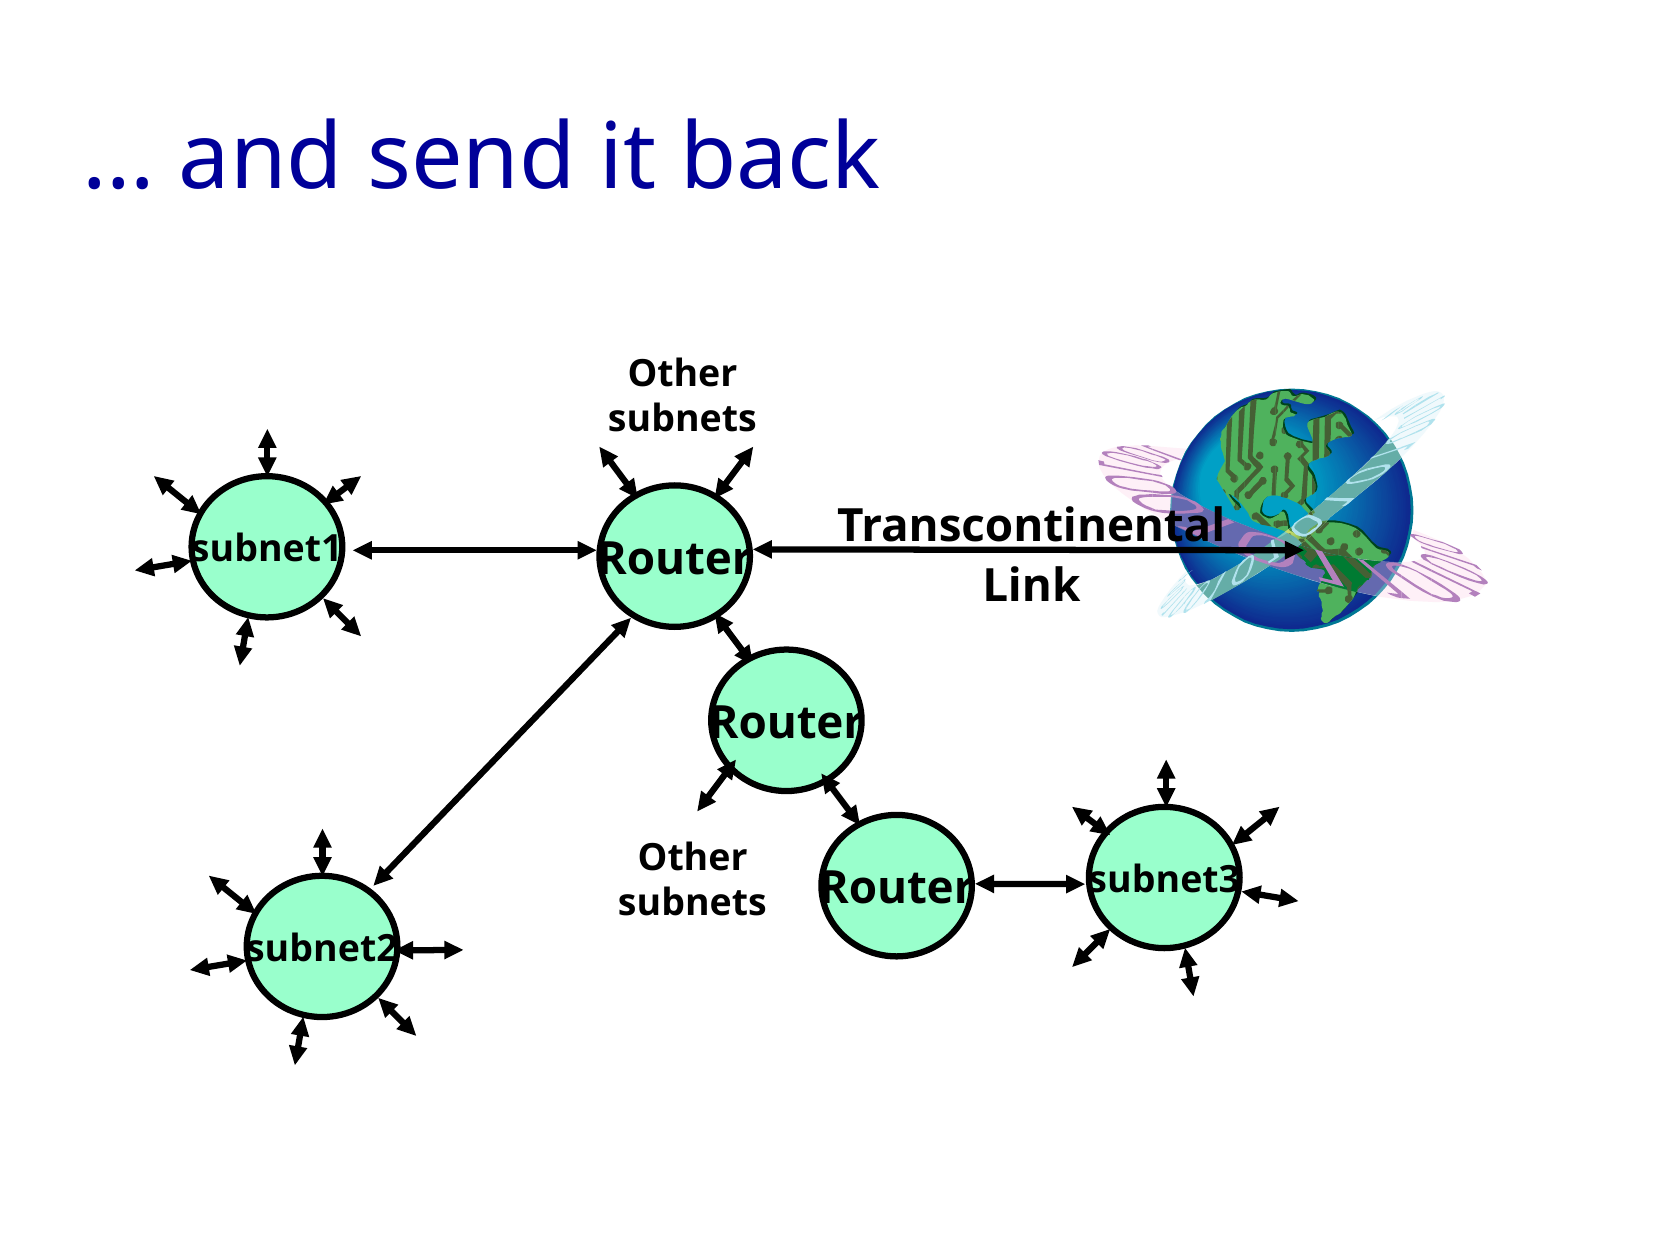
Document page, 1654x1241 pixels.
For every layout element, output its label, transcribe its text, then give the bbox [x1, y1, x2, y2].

picture [1097, 387, 1490, 634]
text_box subnet3 [1088, 806, 1240, 949]
text_box Other subnets [565, 825, 820, 931]
text_box Transcontinental Link [784, 488, 1278, 618]
text_box Router [823, 814, 972, 957]
text_box Other subnets [555, 341, 810, 446]
text_box Router [601, 485, 750, 627]
title … and send it back [82, 49, 1571, 257]
text_box Router [713, 649, 862, 792]
text_box subnet1 [191, 476, 343, 618]
text_box subnet2 [246, 875, 398, 1018]
